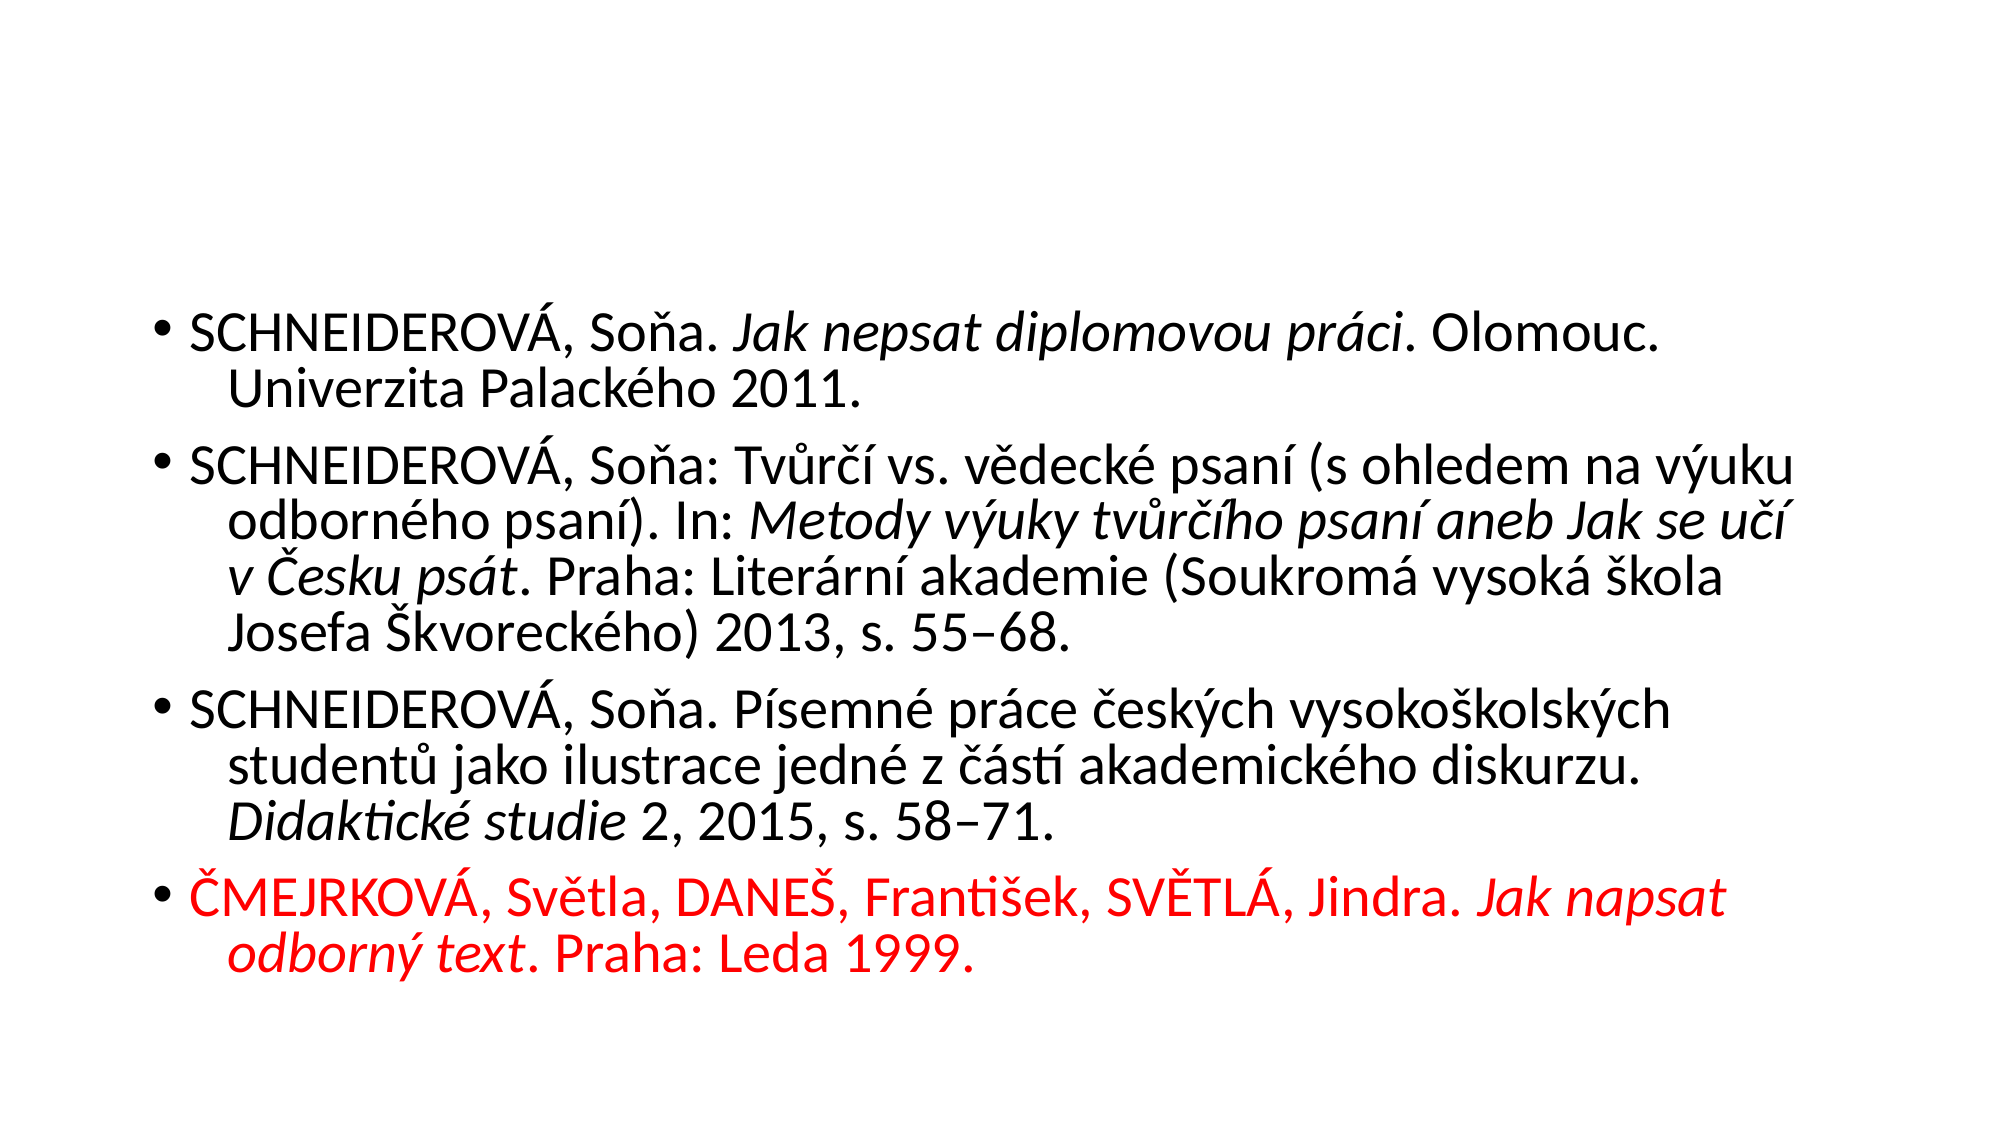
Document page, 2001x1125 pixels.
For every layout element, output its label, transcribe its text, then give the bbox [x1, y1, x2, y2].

list SCHNEIDEROVÁ, Soňa. Jak nepsat diplomovou práci. Olomouc. Univerzita Palackého 2011. SCHNEIDEROVÁ, Soňa: Tvůrčí vs. vědecké psaní (s ohledem na výuku odborného psaní). In: Metody výuky tvůrčího psaní aneb Jak se učí v Česku psát. Praha: Literární akademie (Soukromá vysoká škola Josefa Škvoreckého) 2013, s. 55–68. SCHNEIDEROVÁ, Soňa. Písemné práce českých vysokoškolských studentů jako ilustrace jedné z částí akademického diskurzu. Didaktické studie 2, 2015, s. 58–71. ČMEJRKOVÁ, Světla, DANEŠ, František, SVĚTLÁ, Jindra. Jak napsat odborný text. Praha: Leda 1999. [137, 299, 1863, 1014]
